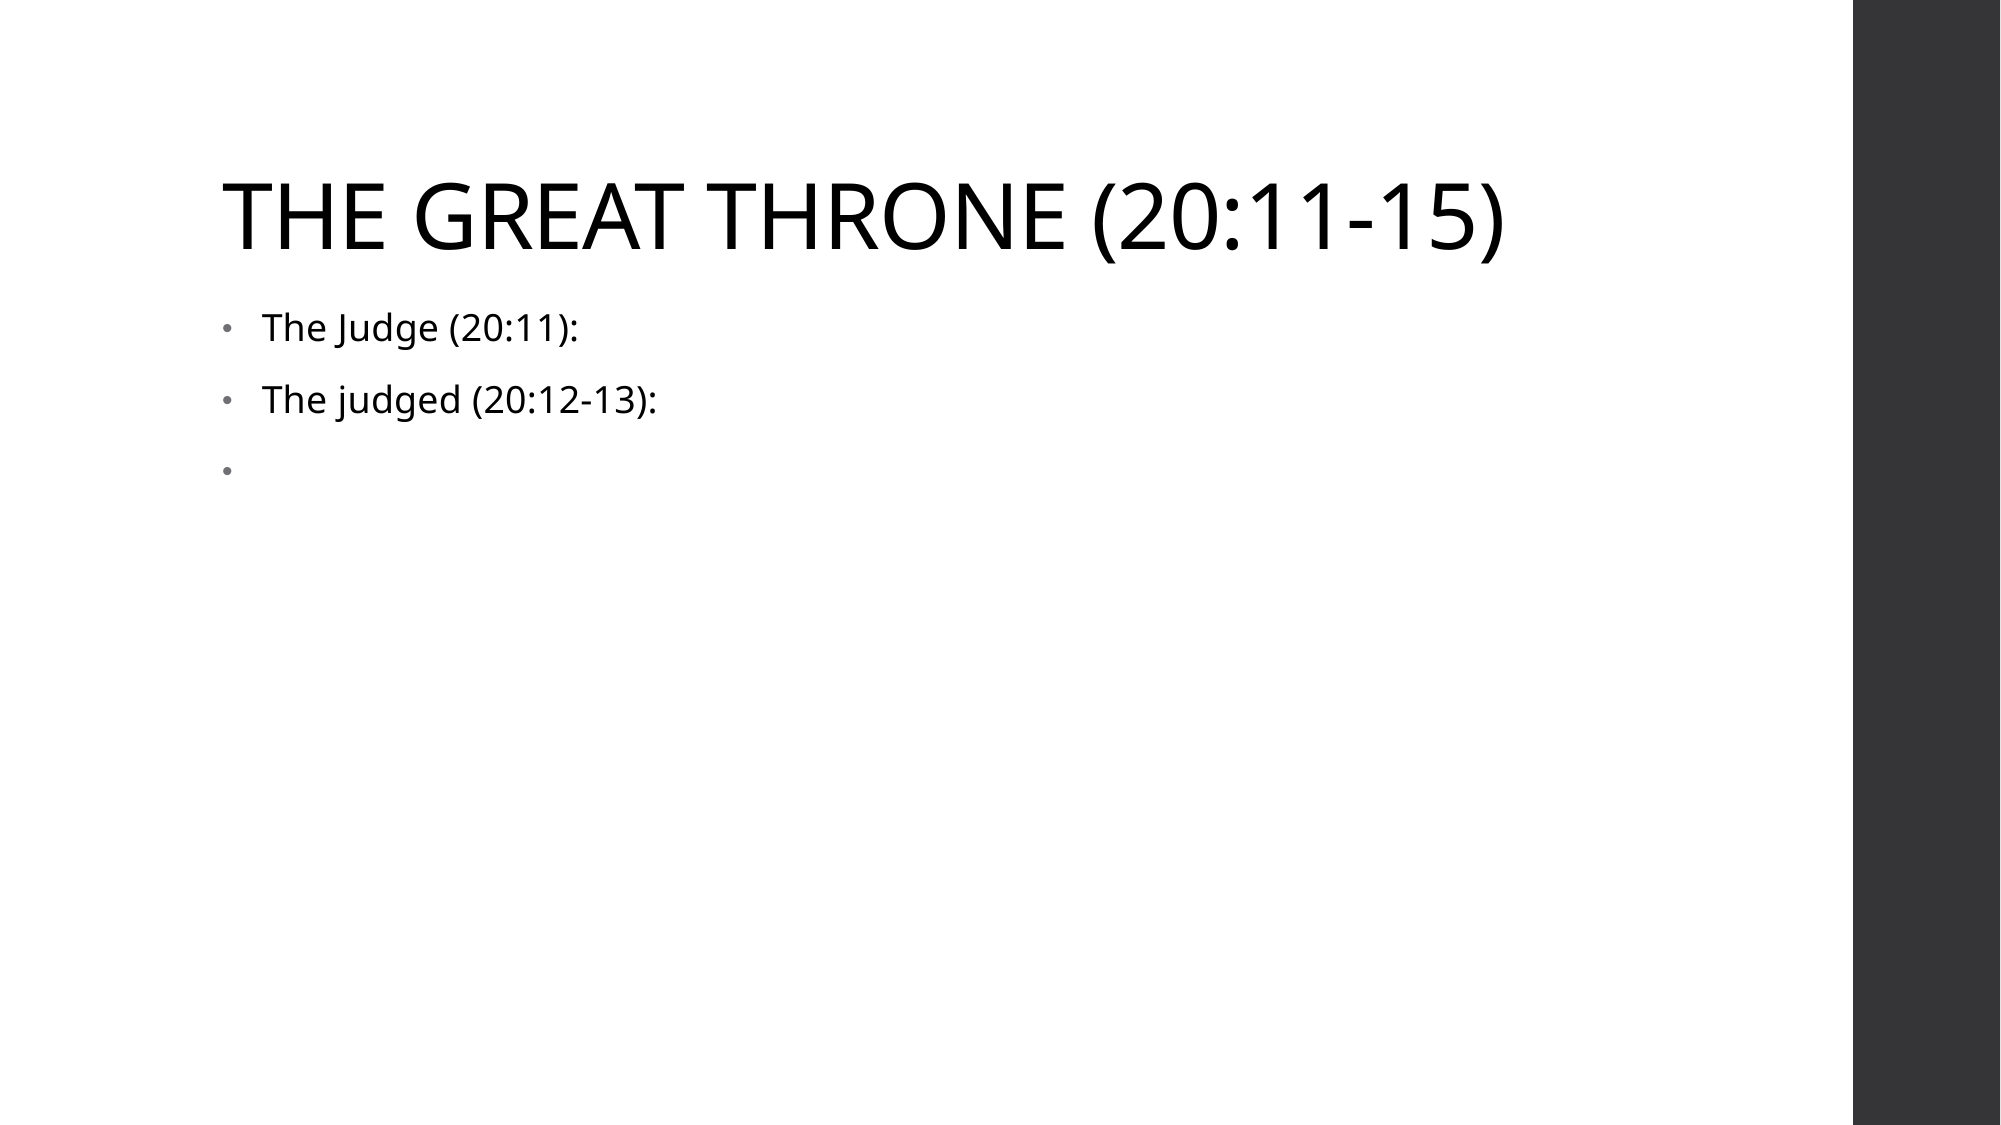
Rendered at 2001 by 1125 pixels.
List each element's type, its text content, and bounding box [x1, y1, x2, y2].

title THE GREAT THRONE (20:11-15) [206, 60, 1797, 278]
list The Judge (20:11): The judged (20:12-13): [206, 299, 1617, 1014]
